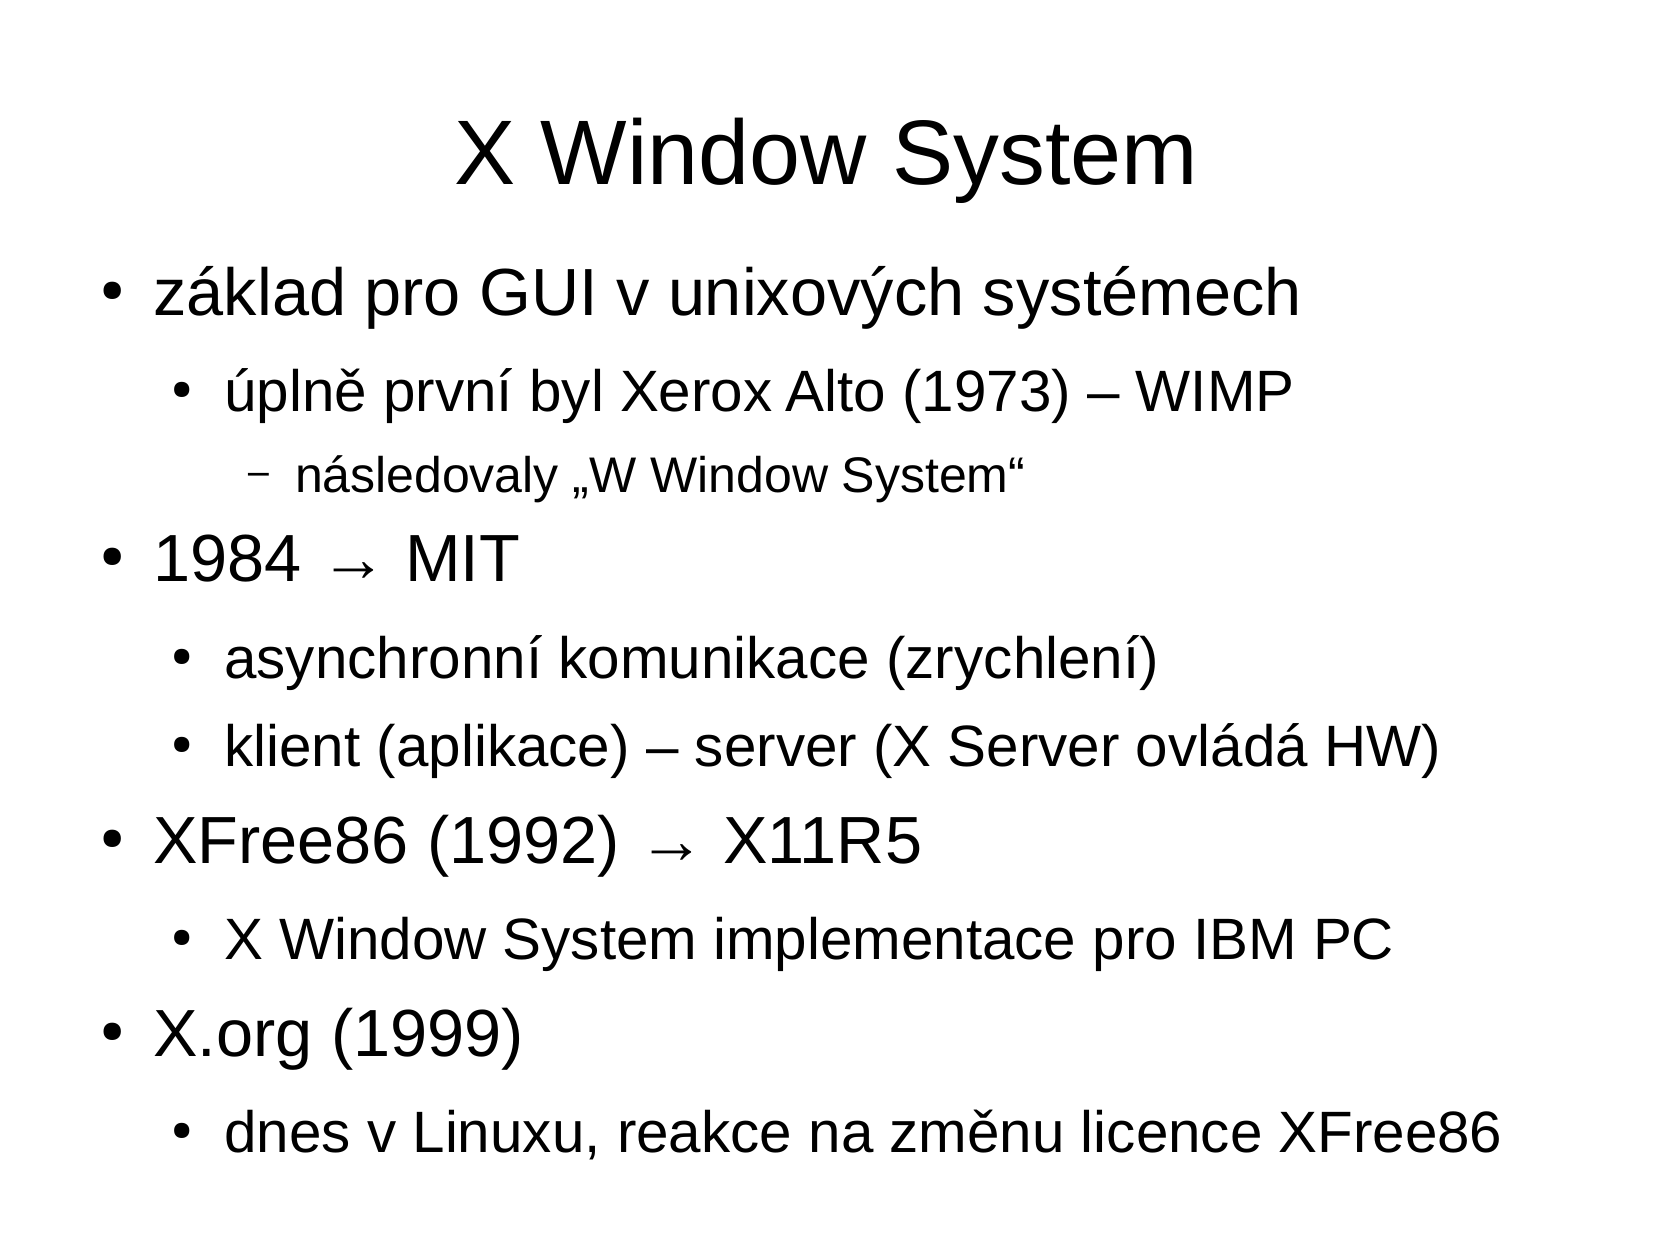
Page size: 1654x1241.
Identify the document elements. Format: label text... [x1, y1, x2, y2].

title X Window System [82, 56, 1571, 250]
list základ pro GUI v unixových systémech úplně první byl Xerox Alto (1973) – WIMP následovaly „W Window System“ 1984 → MIT asynchronní komunikace (zrychlení) klient (aplikace) – server (X Server ovládá HW) XFree86 (1992) → X11R5 X Window System implementace pro IBM PC X.org (1999) dnes v Linuxu, reakce na změnu licence XFree86 [82, 254, 1571, 1166]
